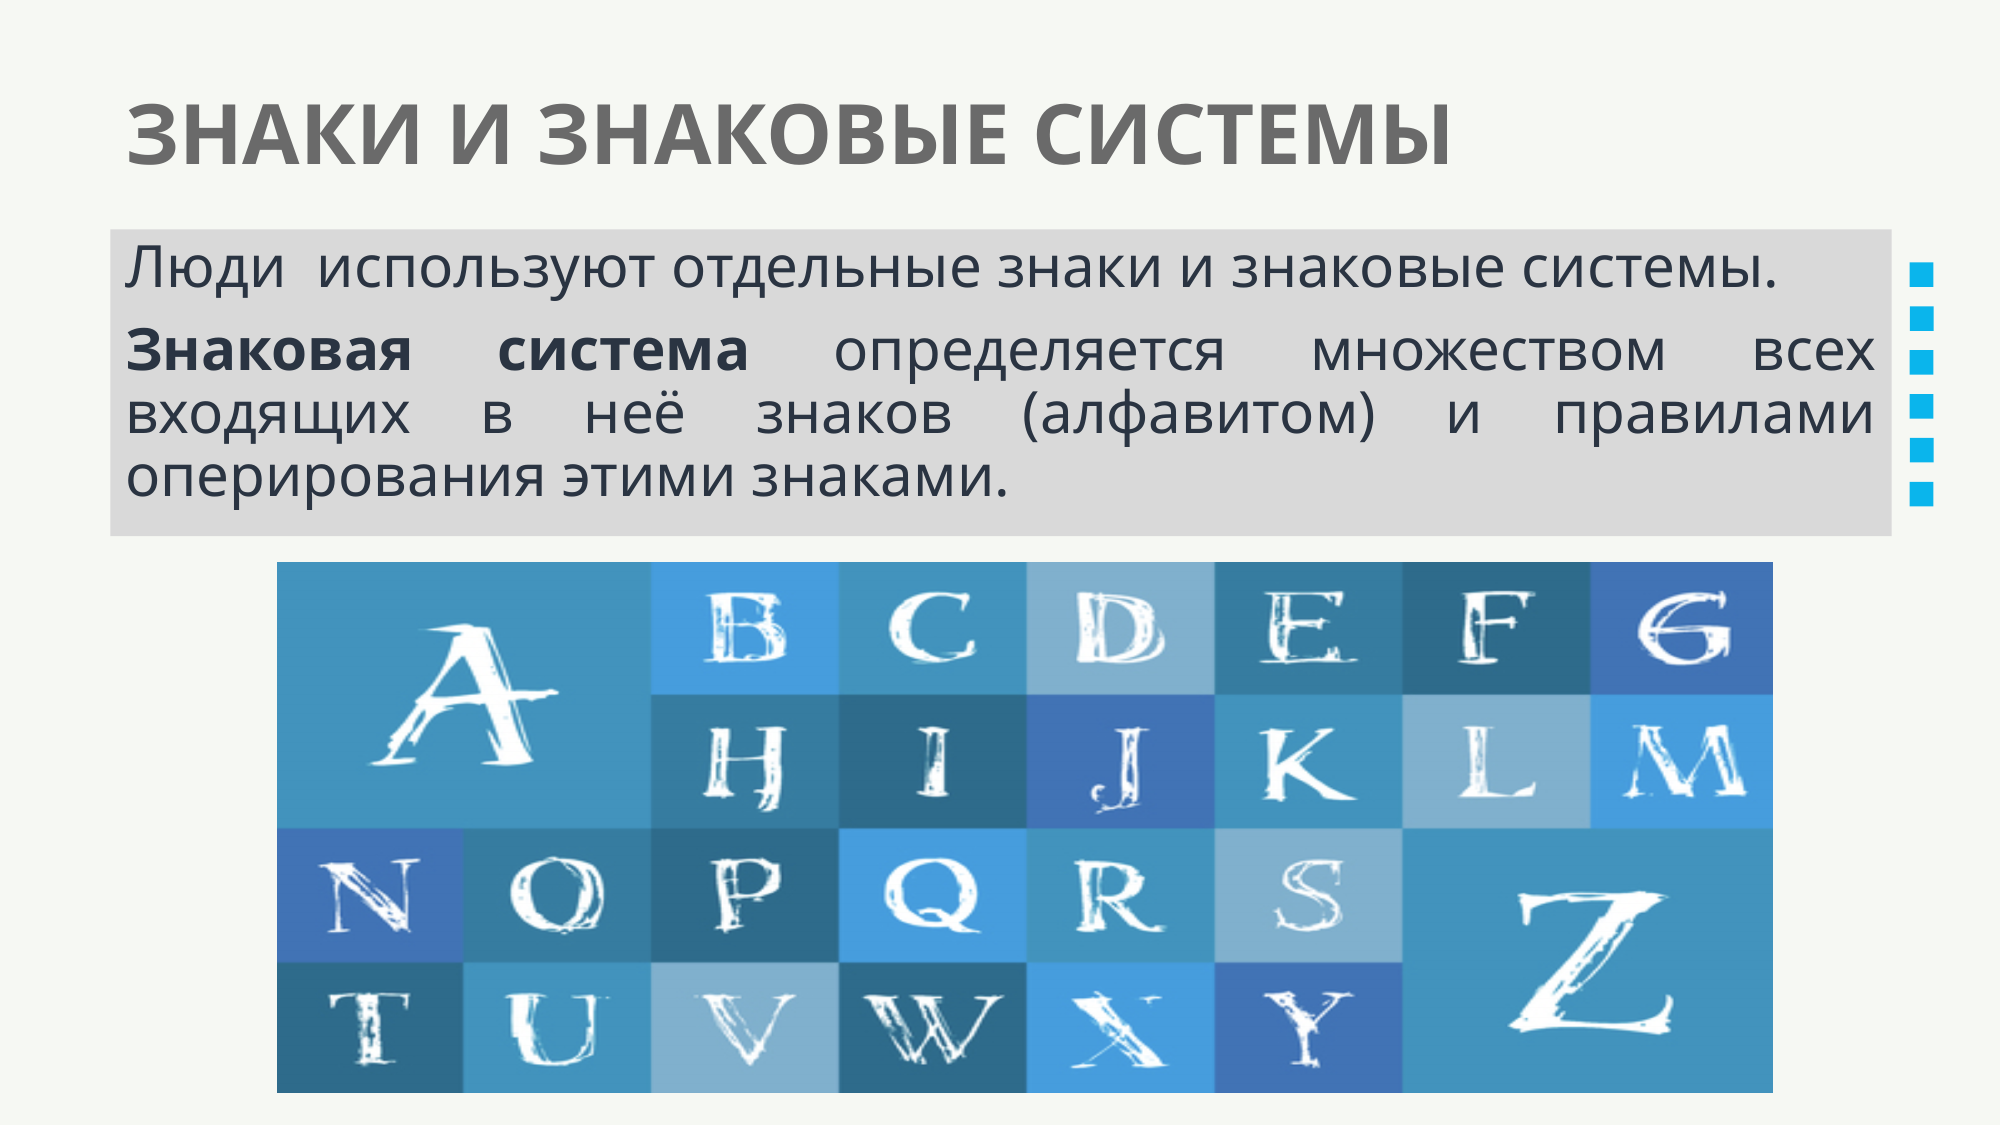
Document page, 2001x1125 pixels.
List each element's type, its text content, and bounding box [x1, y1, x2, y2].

picture [276, 562, 1777, 1093]
title ЗНАКИ И ЗНАКОВЫЕ СИСТЕМЫ [110, 67, 1892, 208]
list Люди используют отдельные знаки и знаковые системы. Знаковая система определяется множеством всех входящих в неё знаков (алфавитом) и правилами оперирования этими знаками. [110, 229, 1892, 537]
